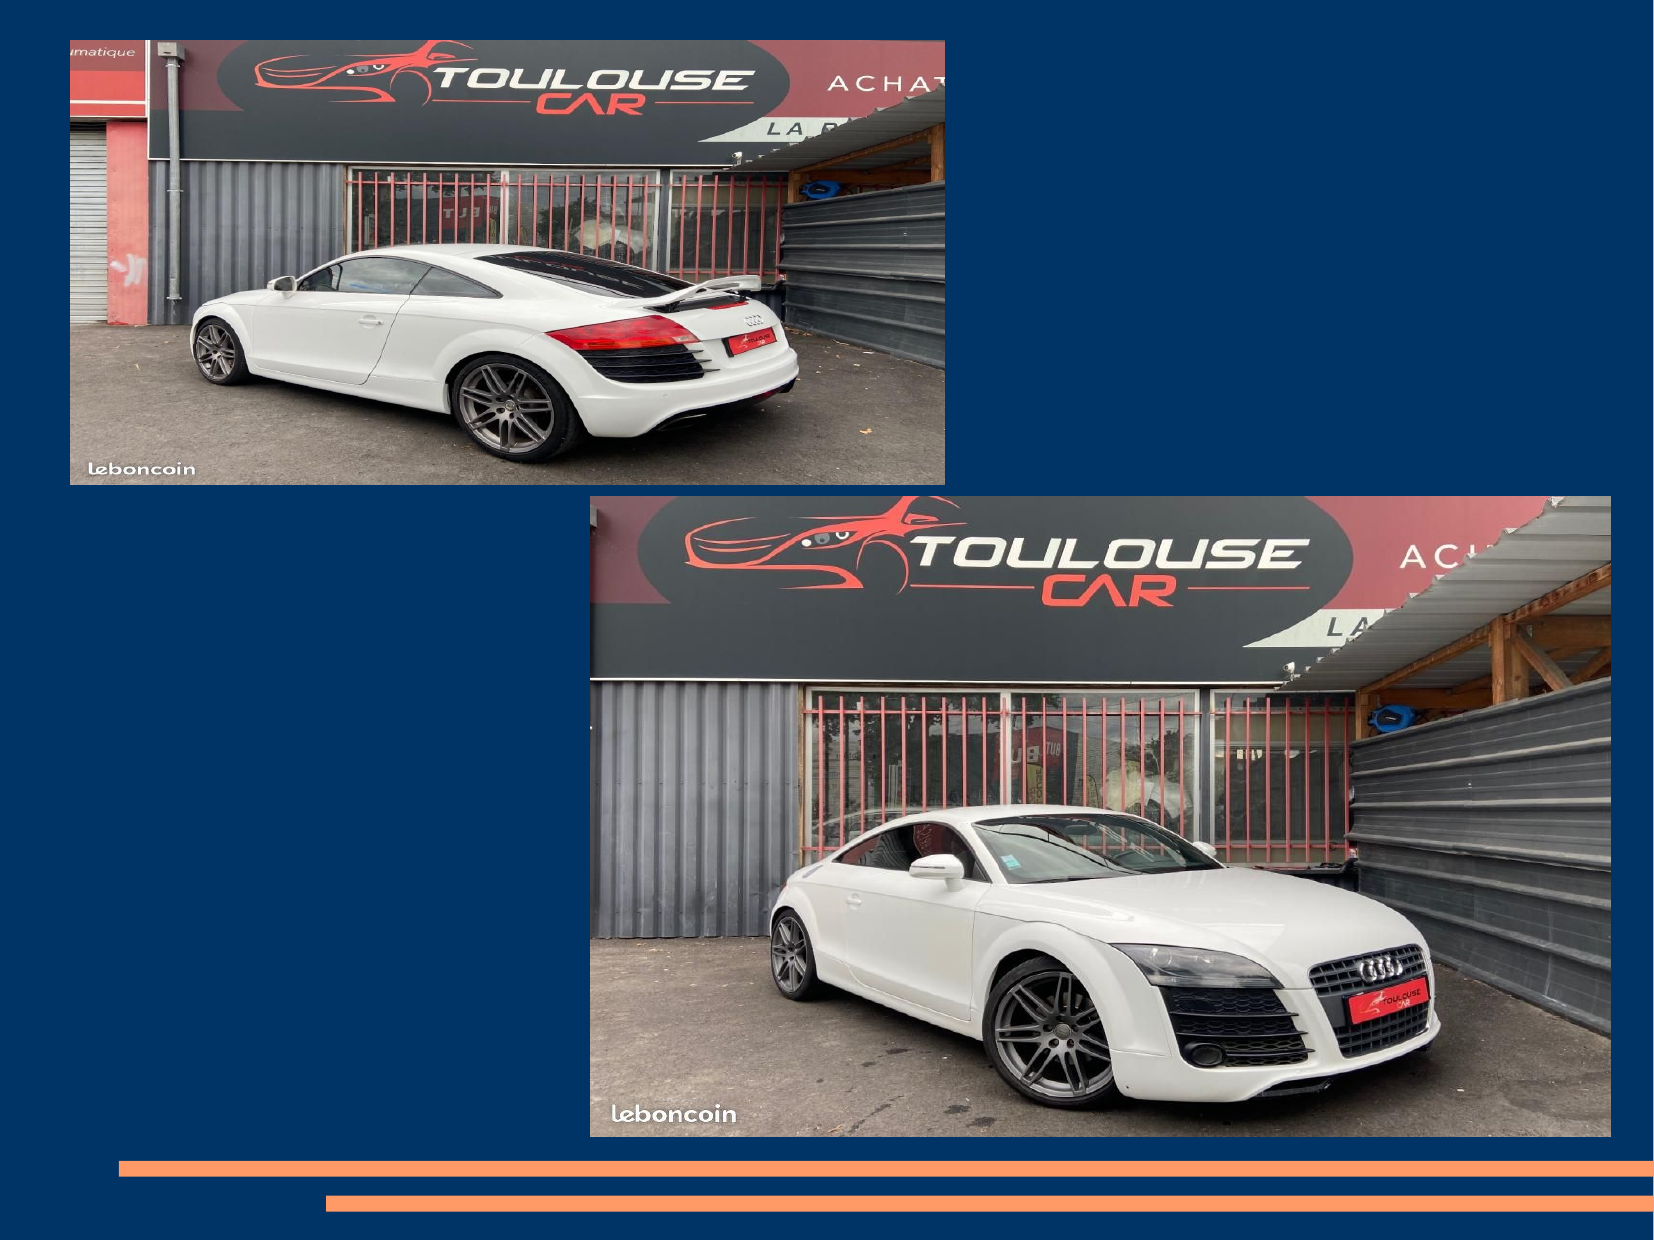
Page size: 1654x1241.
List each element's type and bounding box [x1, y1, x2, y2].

picture [70, 40, 945, 485]
picture [590, 496, 1611, 1137]
